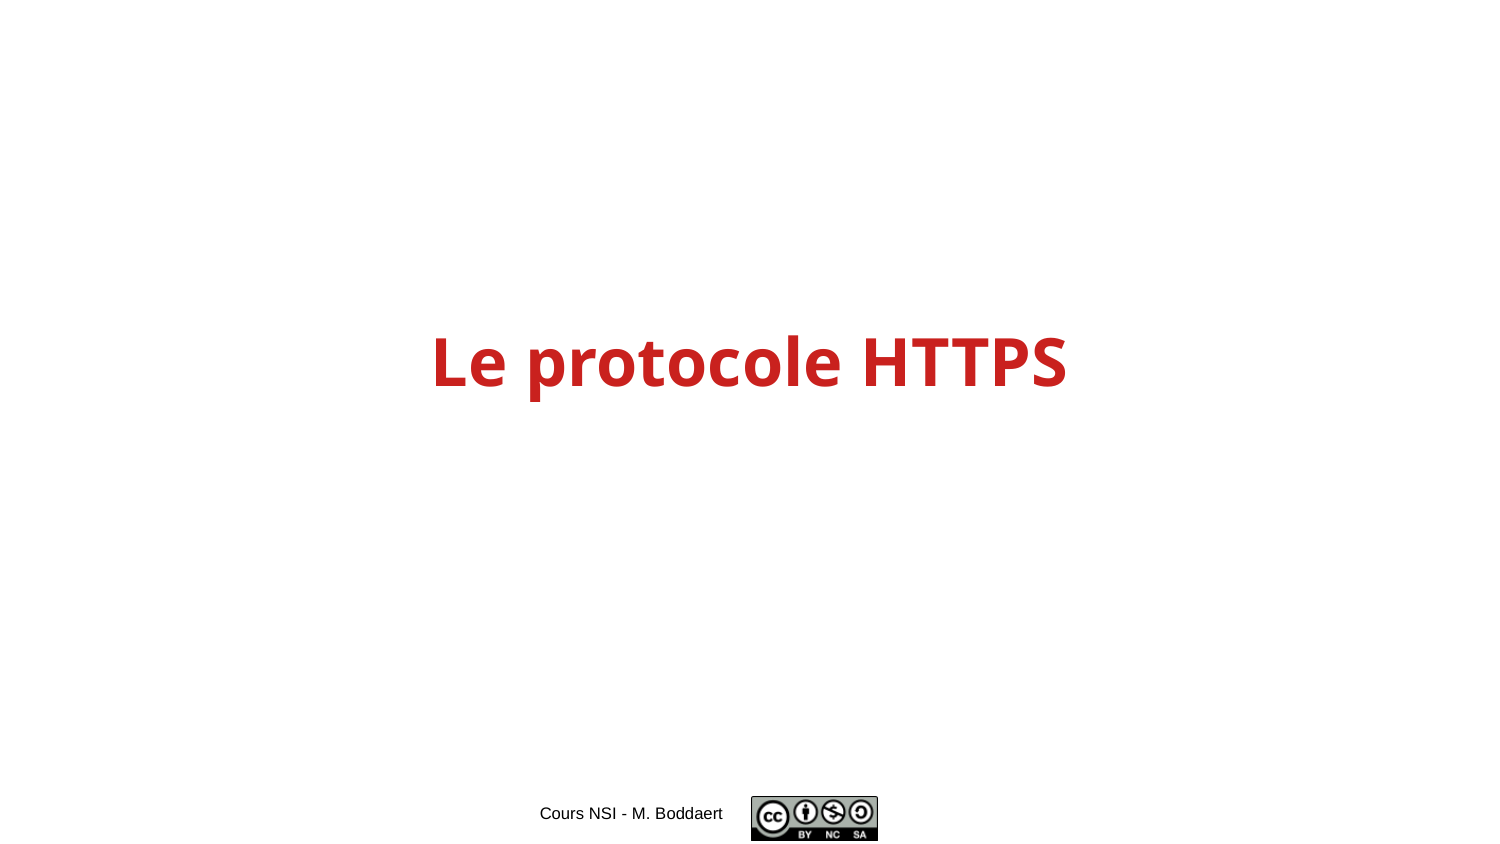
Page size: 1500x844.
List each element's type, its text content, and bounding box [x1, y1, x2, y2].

subtitle Le protocole HTTPS [75, 33, 1425, 687]
picture [751, 796, 878, 841]
